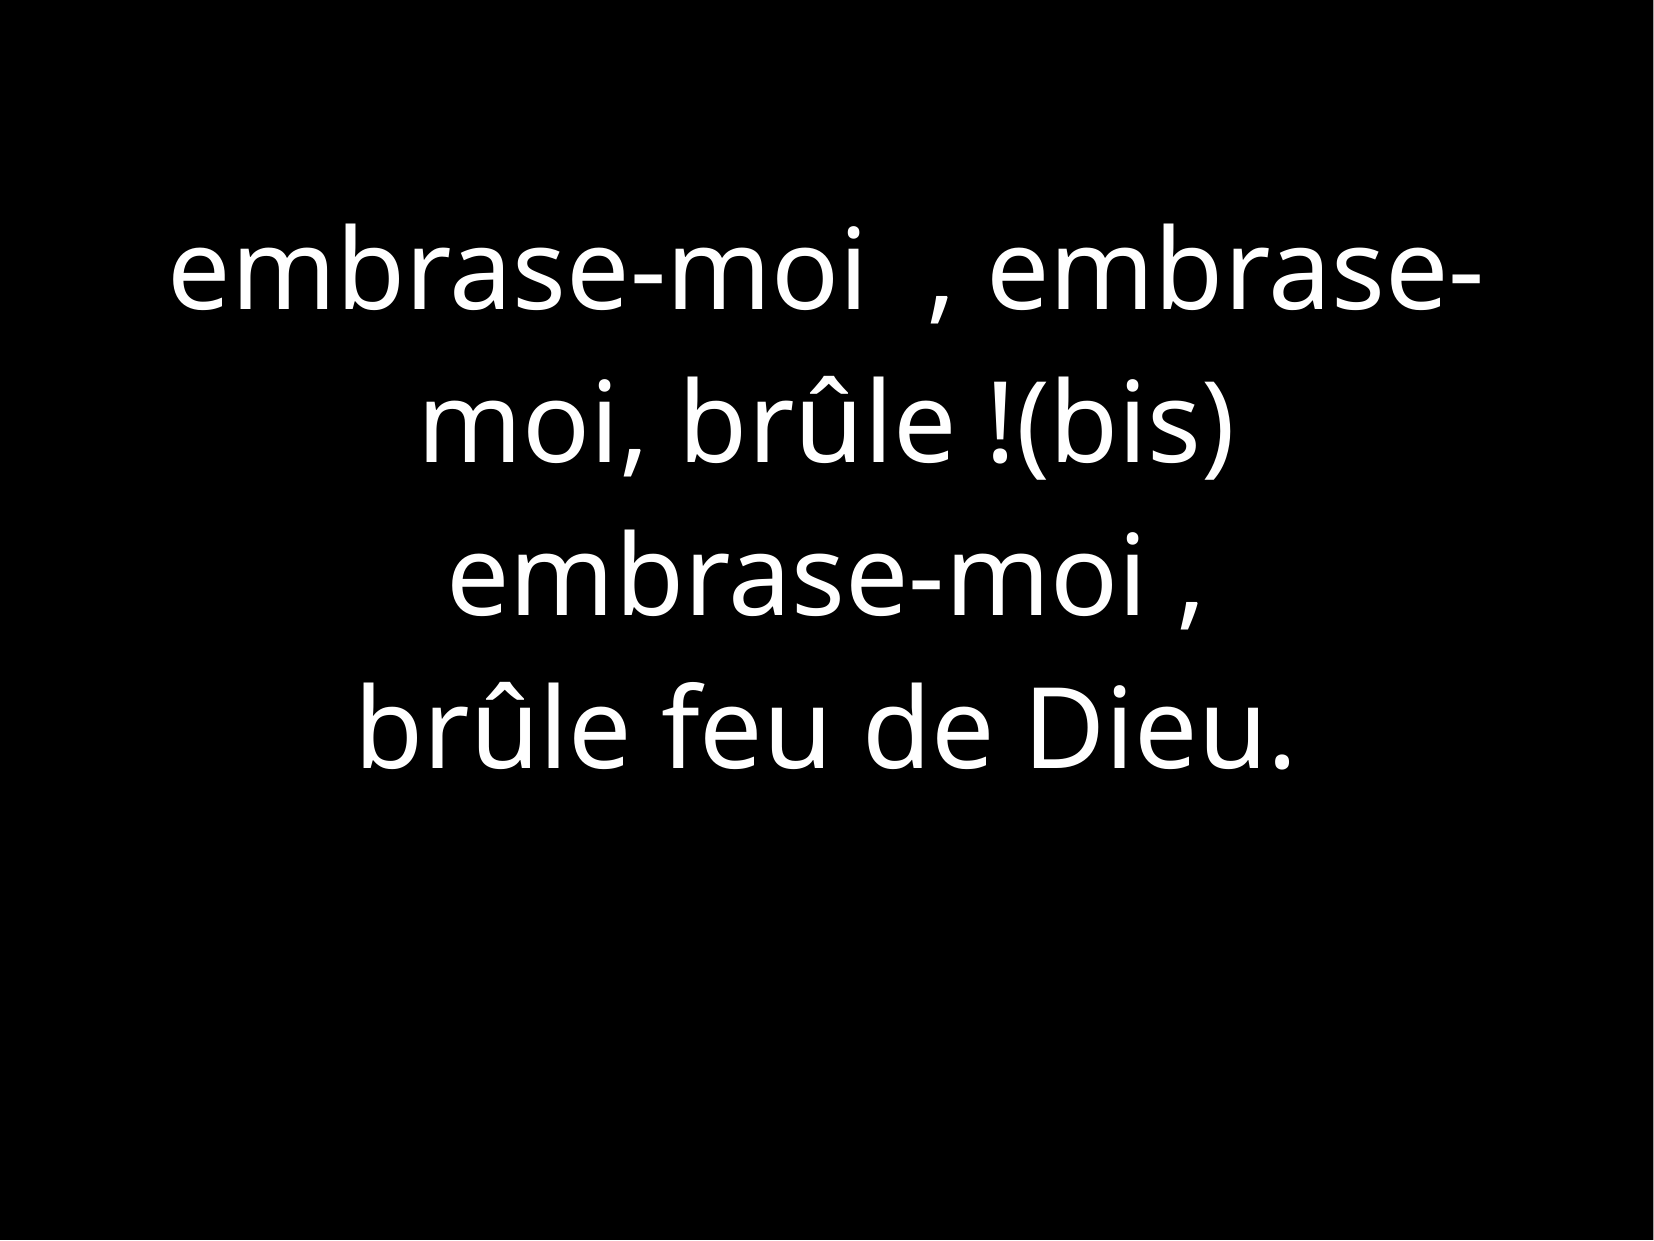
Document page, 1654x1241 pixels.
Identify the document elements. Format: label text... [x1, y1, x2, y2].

subtitle embrase-moi , embrase-moi, brûle !(bis) embrase-moi , brûle feu de Dieu. [82, 35, 1571, 1109]
